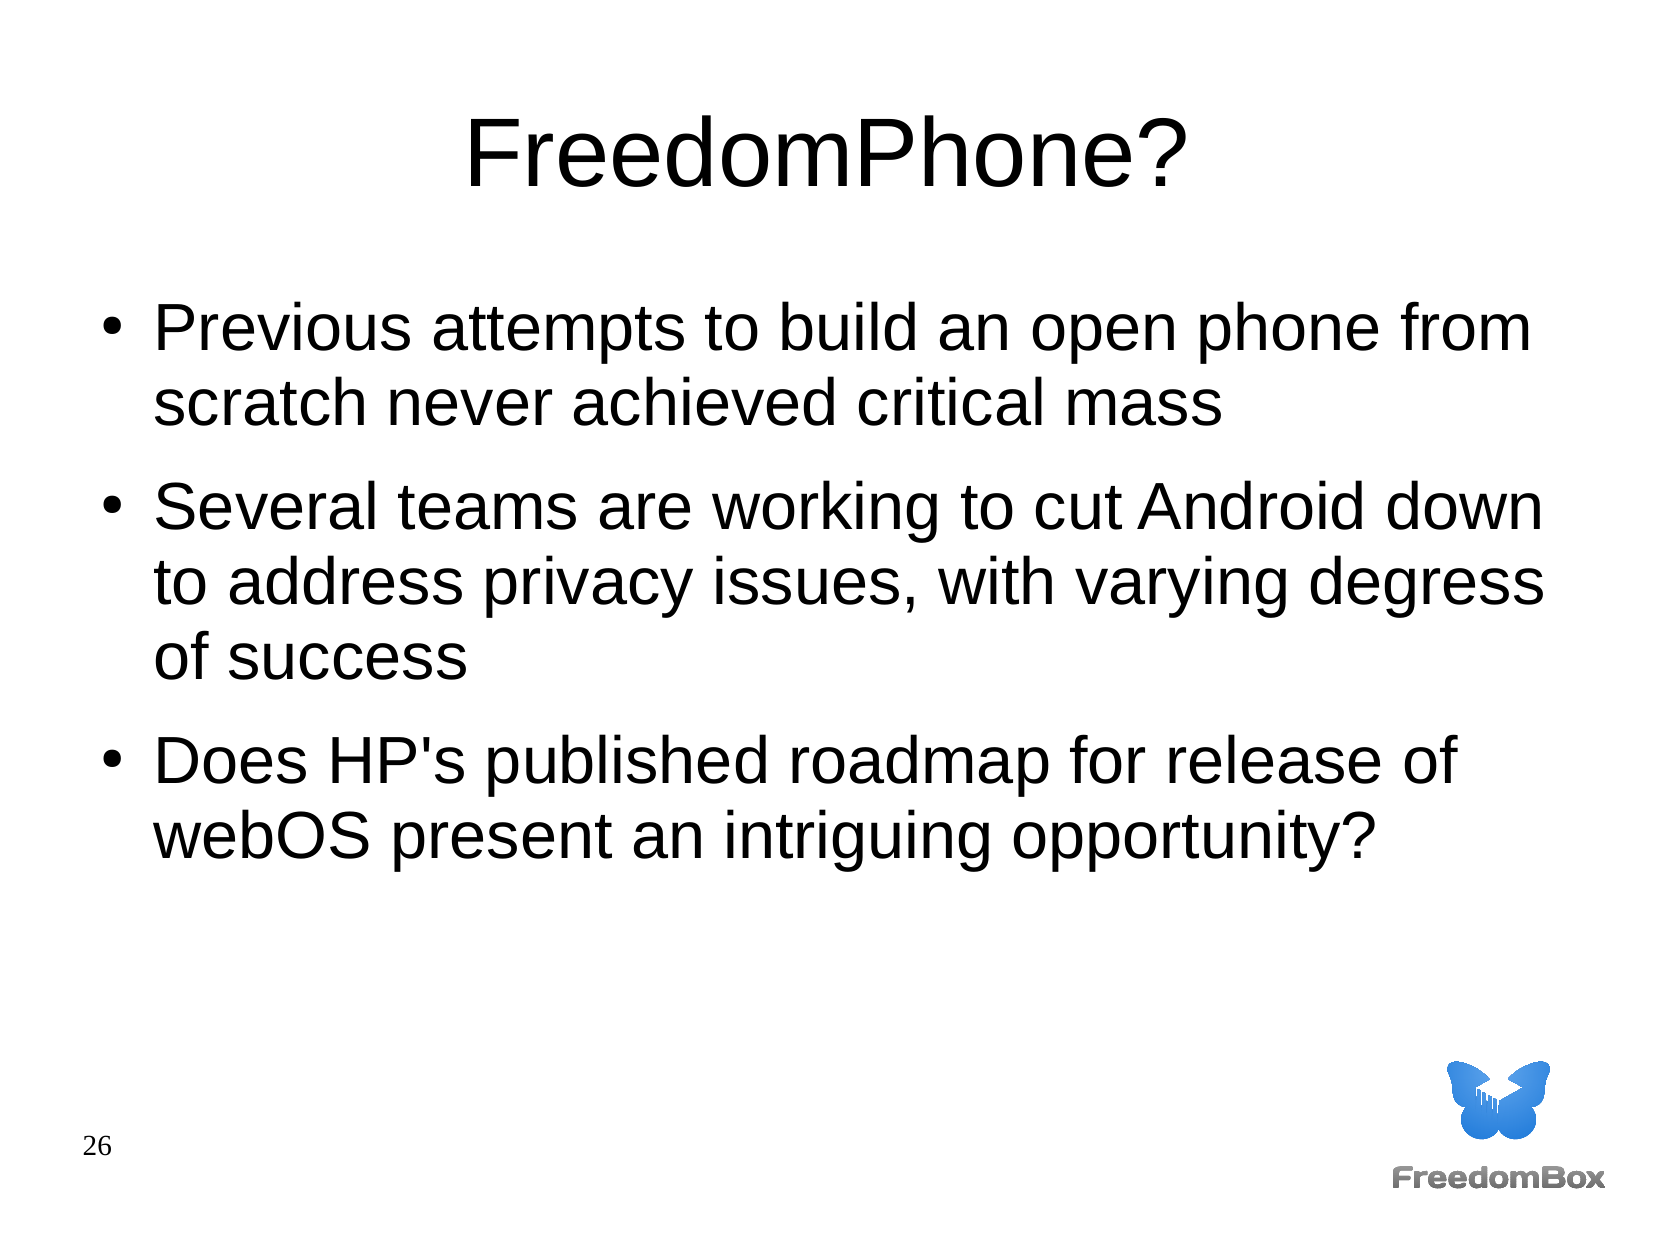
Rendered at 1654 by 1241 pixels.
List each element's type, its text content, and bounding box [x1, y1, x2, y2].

title FreedomPhone? [82, 49, 1571, 257]
list Previous attempts to build an open phone from scratch never achieved critical mass Several teams are working to cut Android down to address privacy issues, with varying degress of success Does HP's published roadmap for release of webOS present an intriguing opportunity? [82, 290, 1571, 1109]
